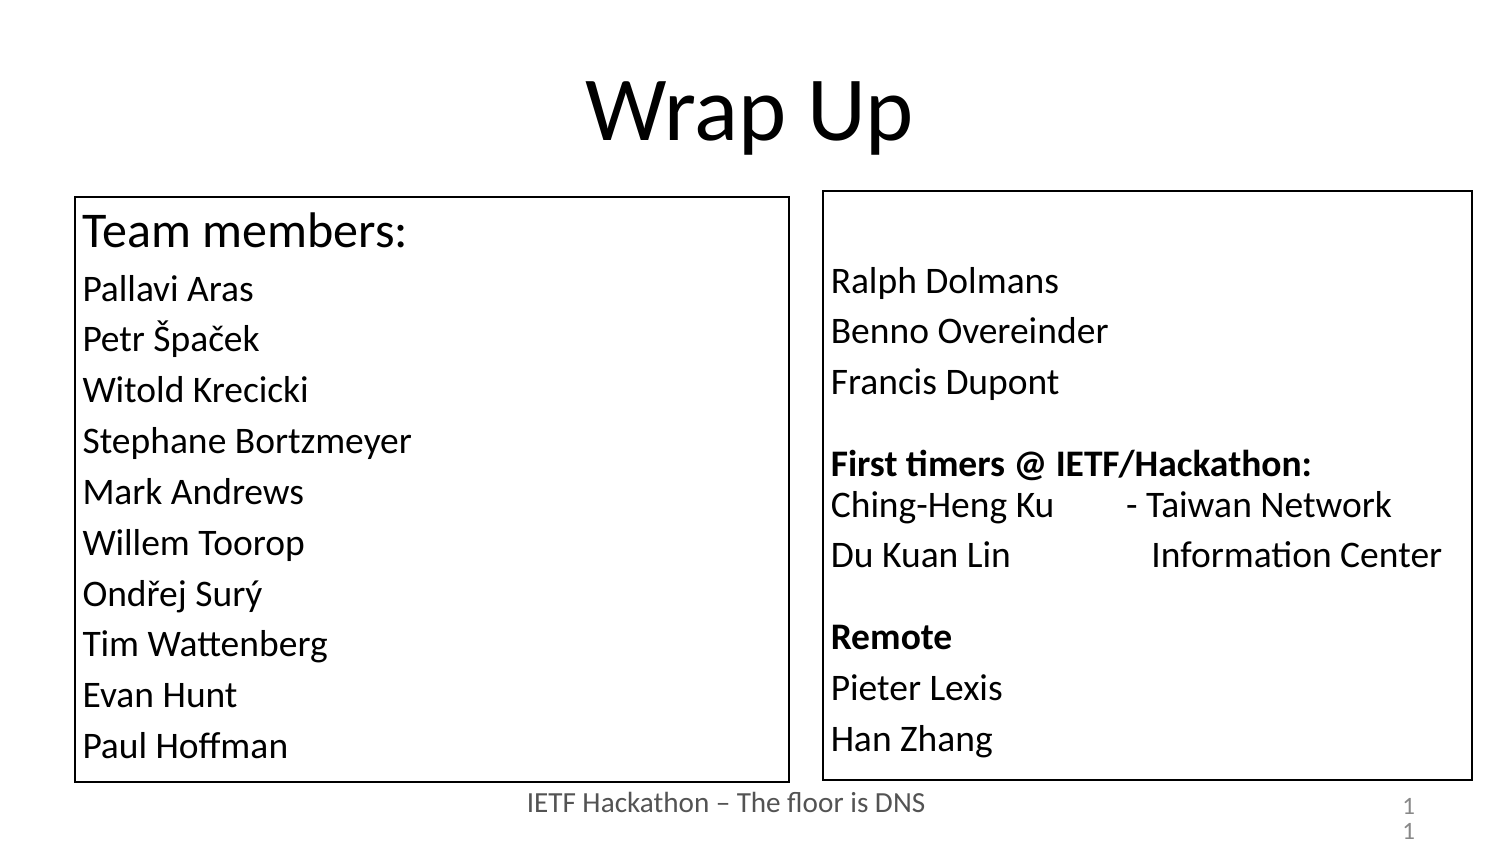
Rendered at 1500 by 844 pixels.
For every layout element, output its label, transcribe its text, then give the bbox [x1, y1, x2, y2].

slide_number <getal> [1394, 782, 1425, 827]
list Team members: Pallavi Aras Petr Špaček Witold Krecicki Stephane Bortzmeyer Mark Andrews Willem Toorop Ondřej Surý Tim Wattenberg Evan Hunt Paul Hoffman [75, 196, 789, 783]
text_box Ralph Dolmans Benno Overeinder Francis Dupont First timers @ IETF/Hackathon: Ching-Heng Ku - Taiwan Network Du Kuan Lin Information Center Remote Pieter Lexis Han Zhang [823, 190, 1473, 780]
title Wrap Up [75, 33, 1425, 175]
